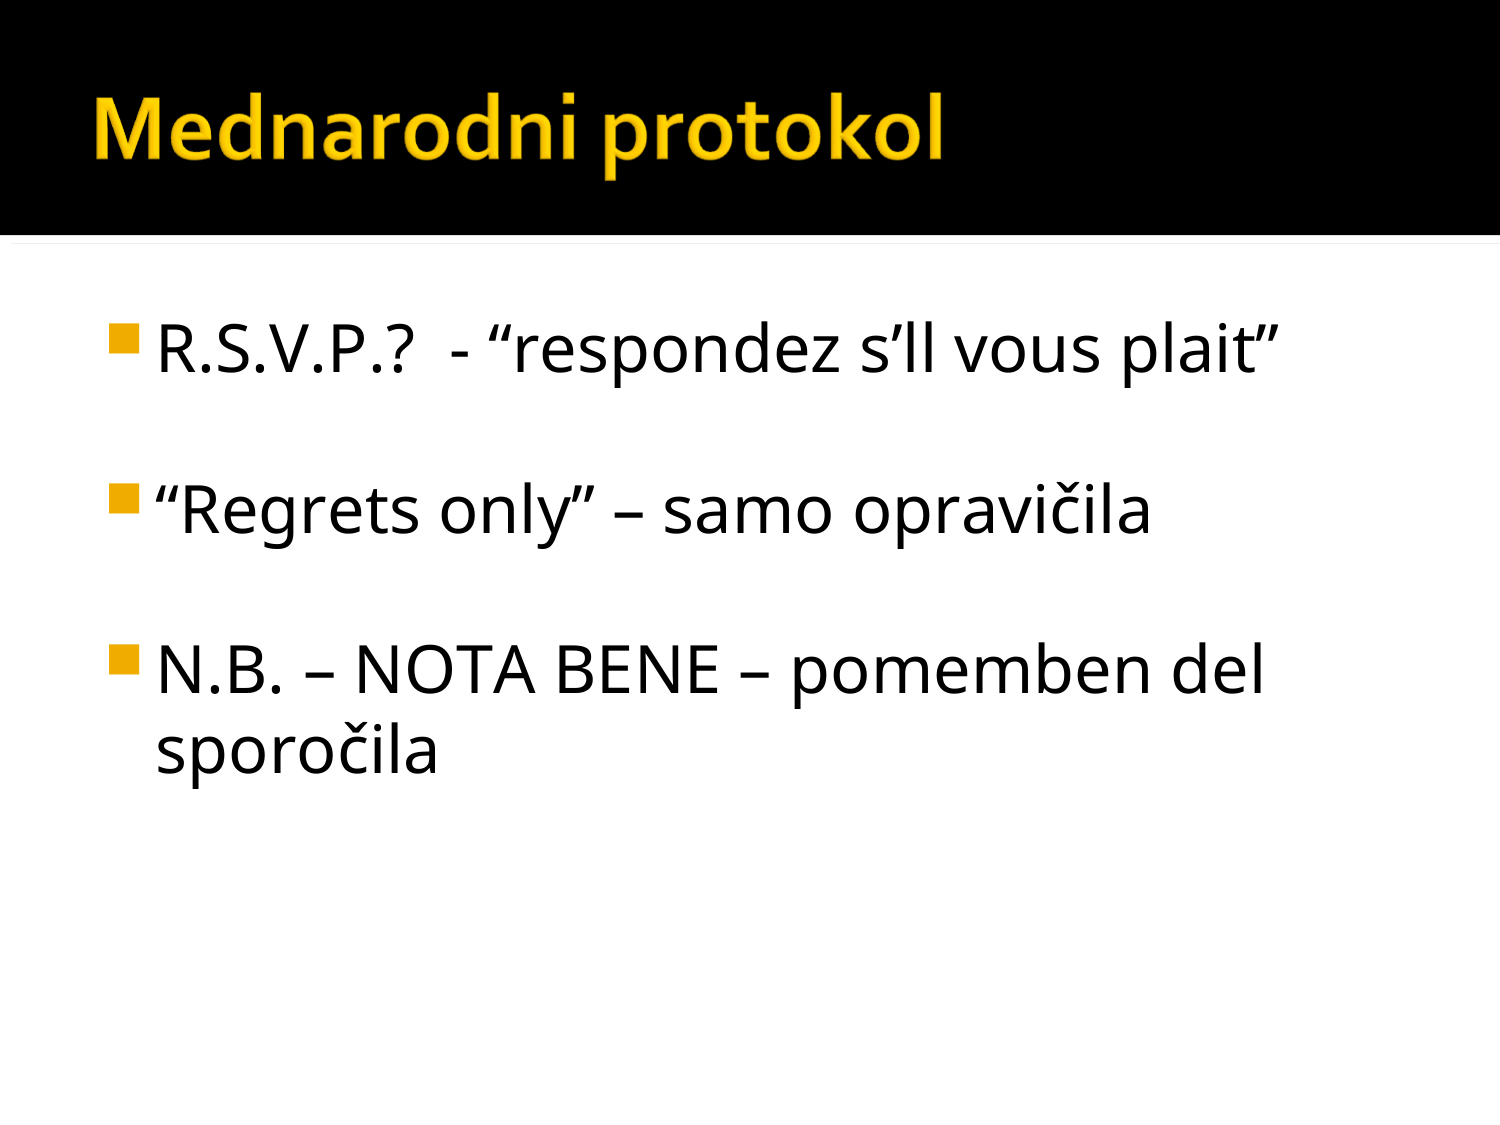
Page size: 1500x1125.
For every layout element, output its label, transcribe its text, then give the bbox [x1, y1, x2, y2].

list R.S.V.P.? - “respondez s’ll vous plait” “Regrets only” – samo opravičila N.B. – NOTA BENE – pomemben del sporočila [75, 291, 1426, 1051]
text_box [31, 24, 1427, 233]
